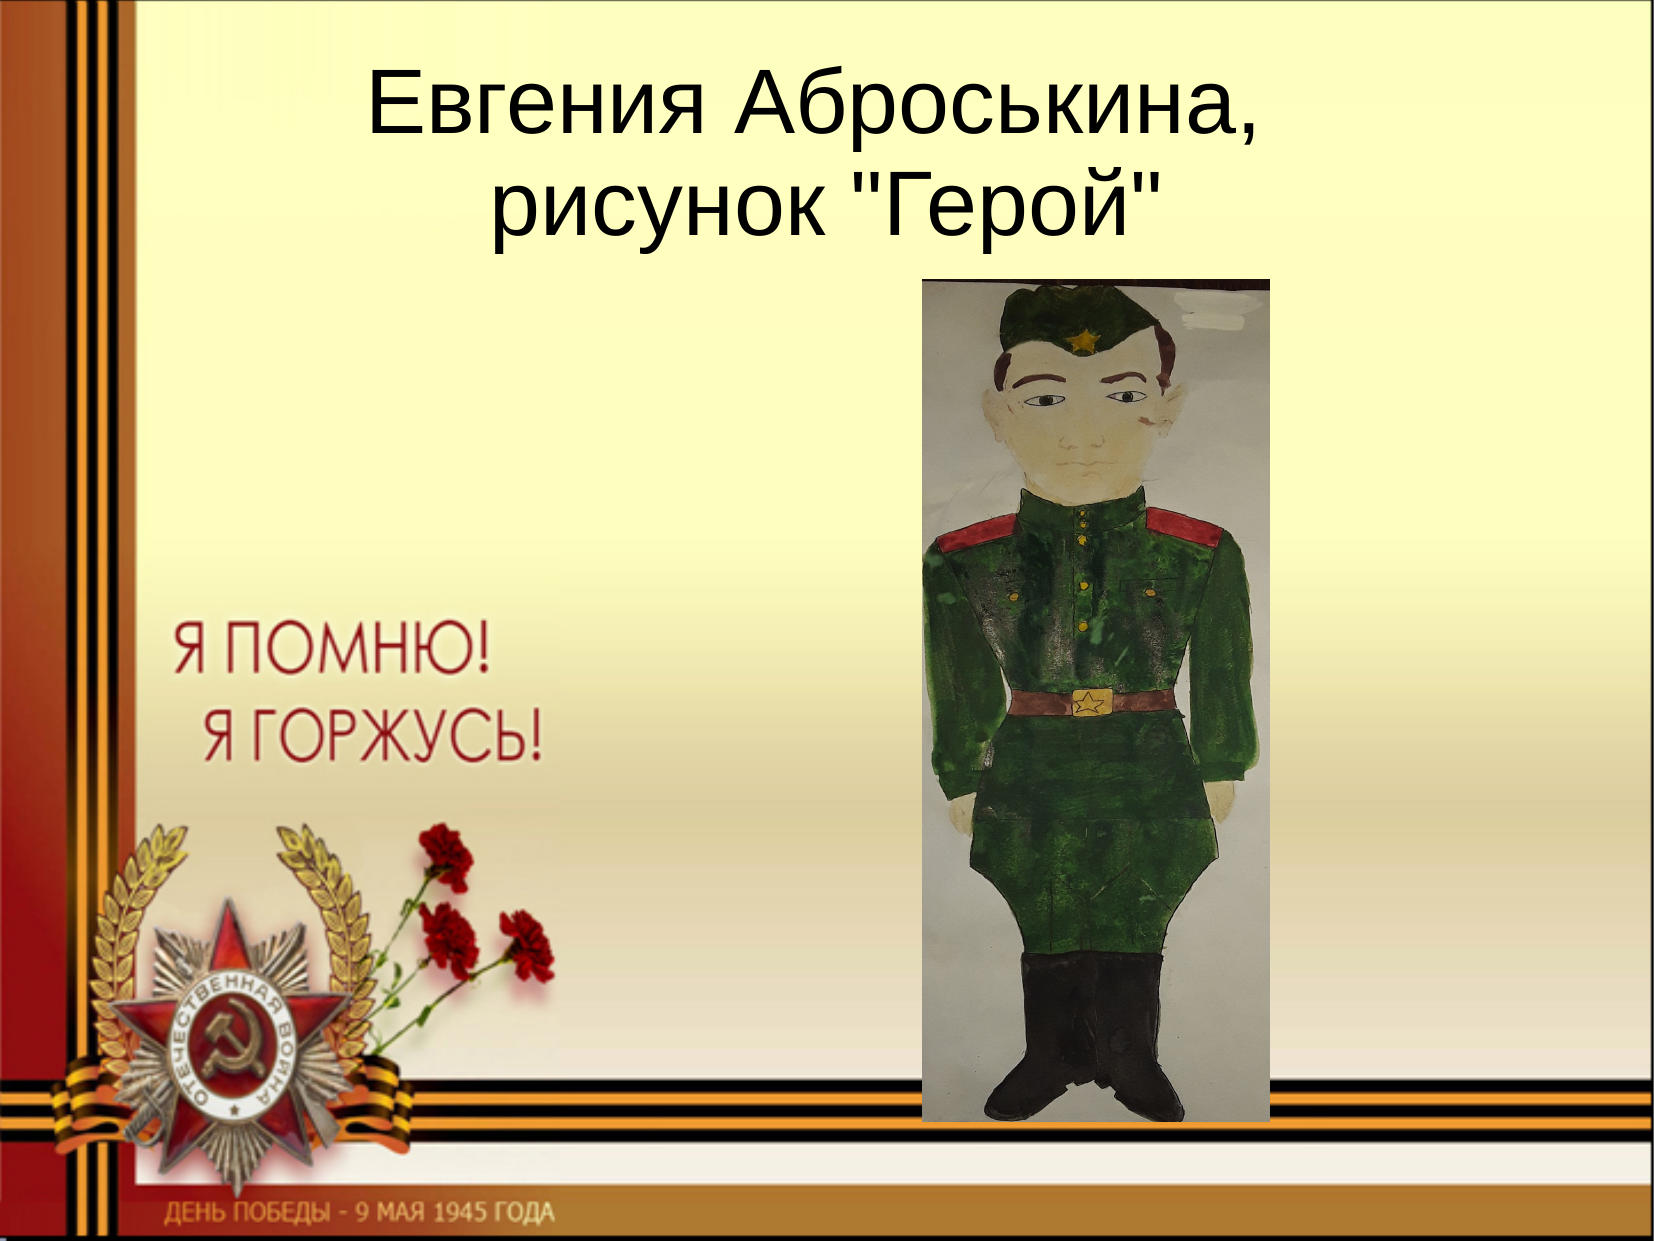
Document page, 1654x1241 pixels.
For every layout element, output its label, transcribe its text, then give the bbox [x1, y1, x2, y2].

title Евгения Аброськина, рисунок "Герой" [82, 49, 1571, 257]
picture [0, 0, 1654, 1241]
